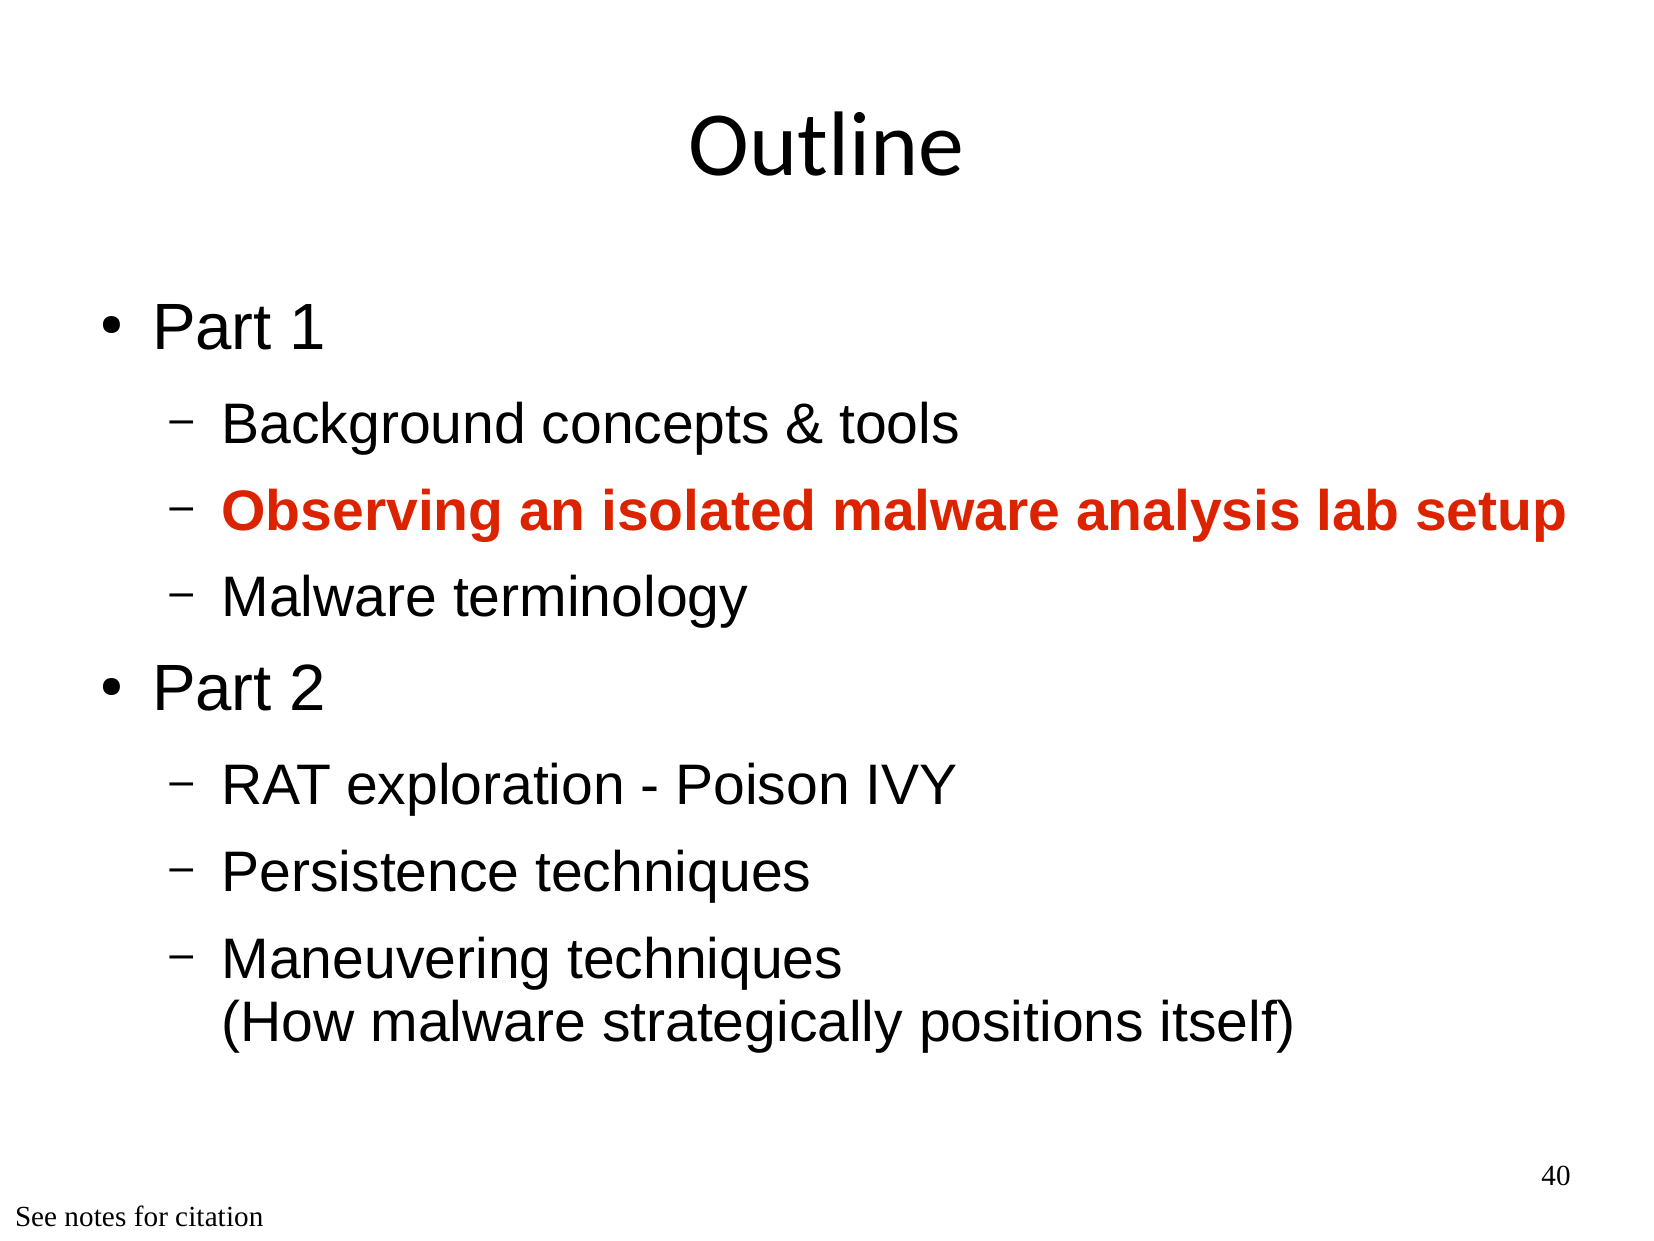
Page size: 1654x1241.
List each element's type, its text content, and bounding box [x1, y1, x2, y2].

title Outline [82, 49, 1571, 257]
list Part 1 Background concepts & tools Observing an isolated malware analysis lab setup Malware terminology Part 2 RAT exploration - Poison IVY Persistence techniques Maneuvering techniques (How malware strategically positions itself) [82, 290, 1576, 1126]
